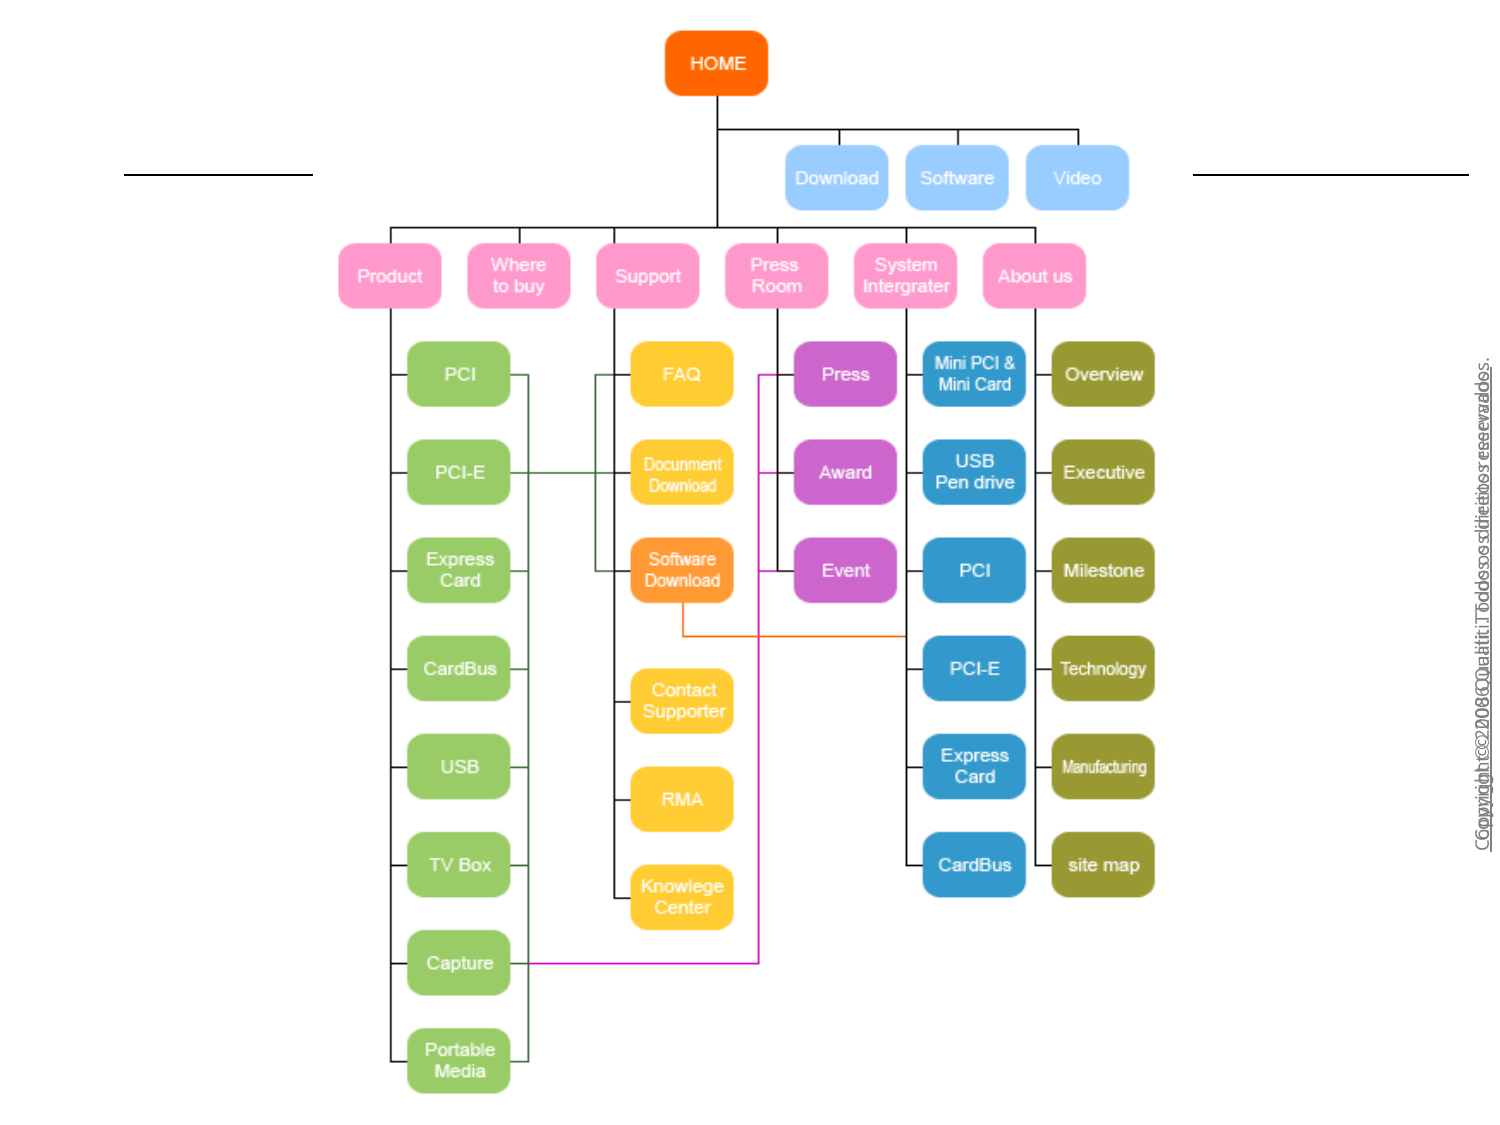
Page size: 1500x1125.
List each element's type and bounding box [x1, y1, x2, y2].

picture [313, 26, 1193, 1125]
